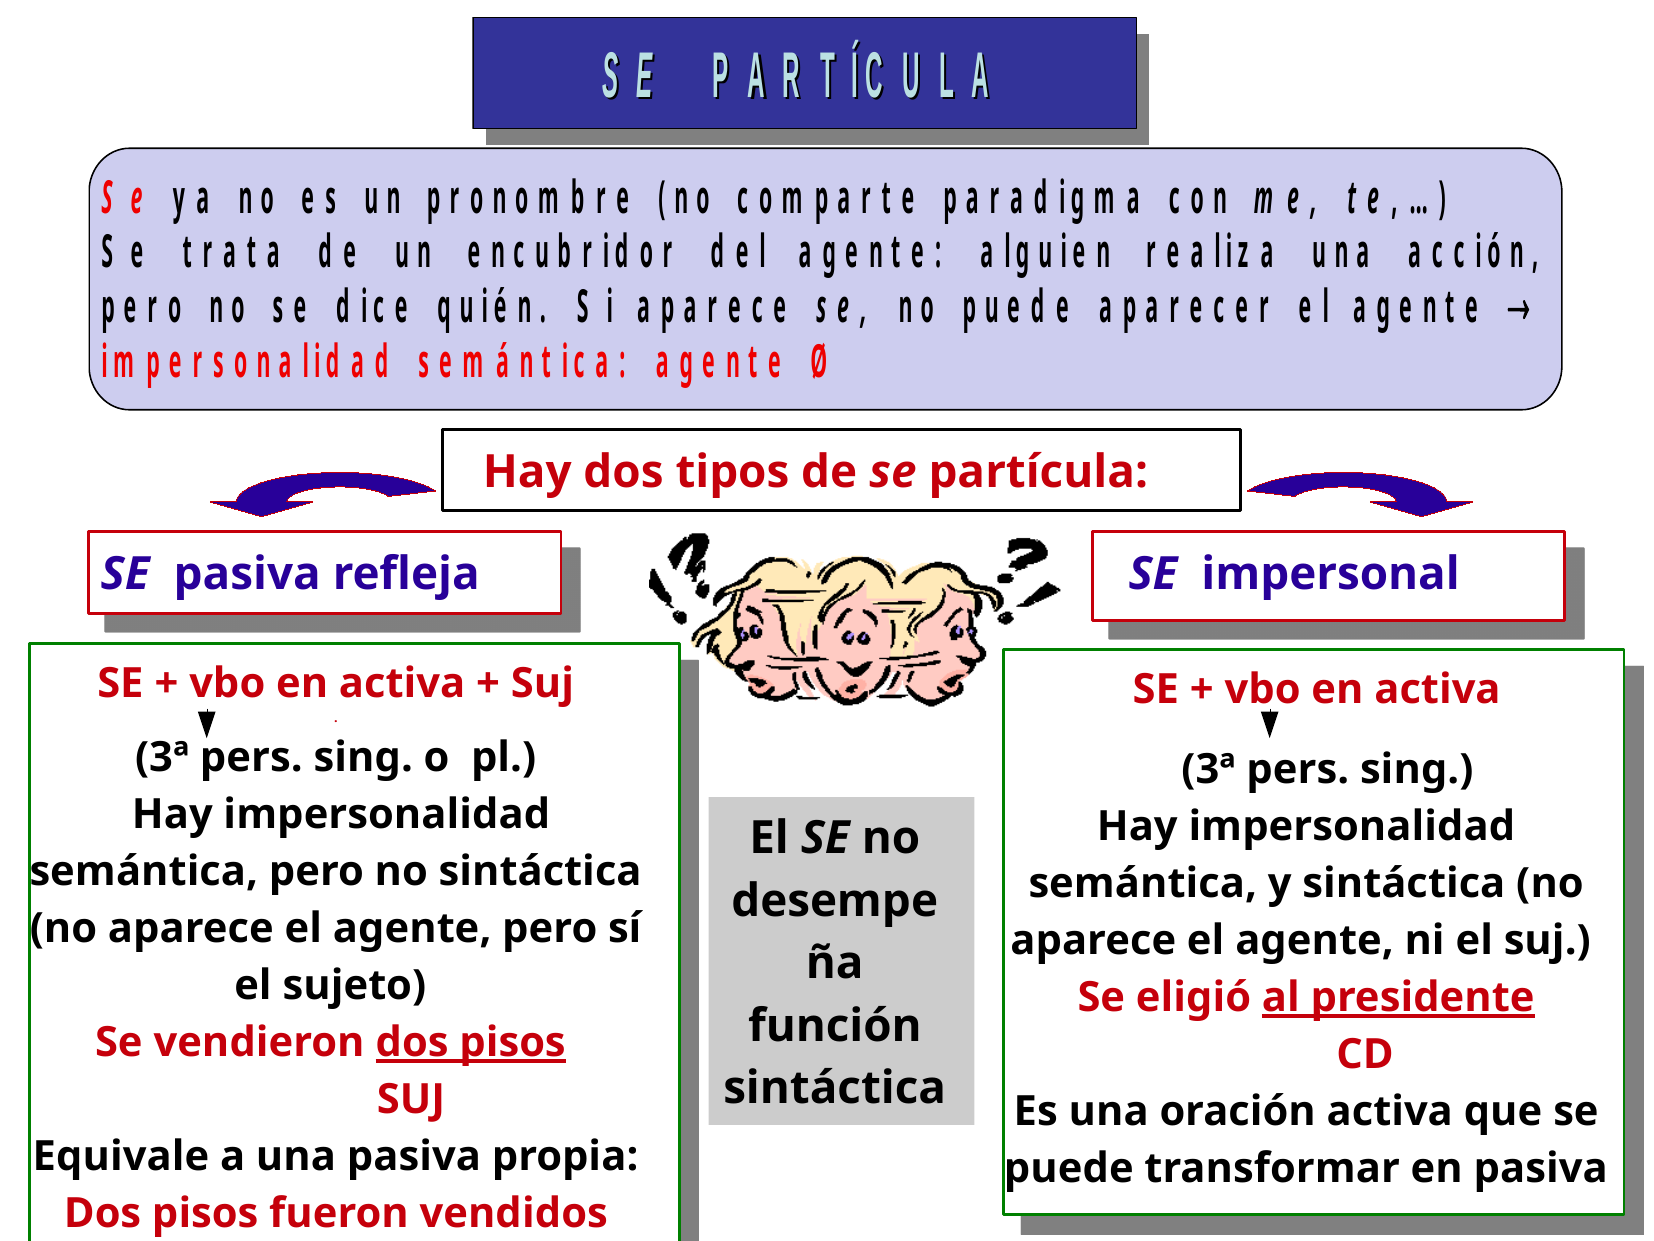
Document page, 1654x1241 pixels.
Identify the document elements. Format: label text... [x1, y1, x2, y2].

text_box [1247, 472, 1473, 517]
text_box [210, 472, 436, 517]
text_box SE + vbo en activa + Suj . (3ª pers. sing. o pl.) Hay impersonalidad semántica, pero no sintáctica (no aparece el agente, pero sí el sujeto) Se vendieron dos pisos SUJ Equivale a una pasiva propia: Dos pisos fueron vendidos [29, 643, 680, 1203]
text_box Hay dos tipos de se partícula: [442, 429, 1241, 511]
text_box SE impersonal [1092, 531, 1565, 621]
text_box El SE no desempeña función sintáctica [708, 797, 975, 1068]
text_box SE pasiva refleja [88, 531, 562, 614]
picture [88, 16, 1565, 414]
picture [649, 531, 1063, 709]
text_box SE + vbo en activa (3ª pers. sing.) Hay impersonalidad semántica, y sintáctica (no aparece el agente, ni el suj.) Se eligió al presidente CD Es una oración activa que se puede transformar en pasiva [1003, 649, 1625, 1215]
